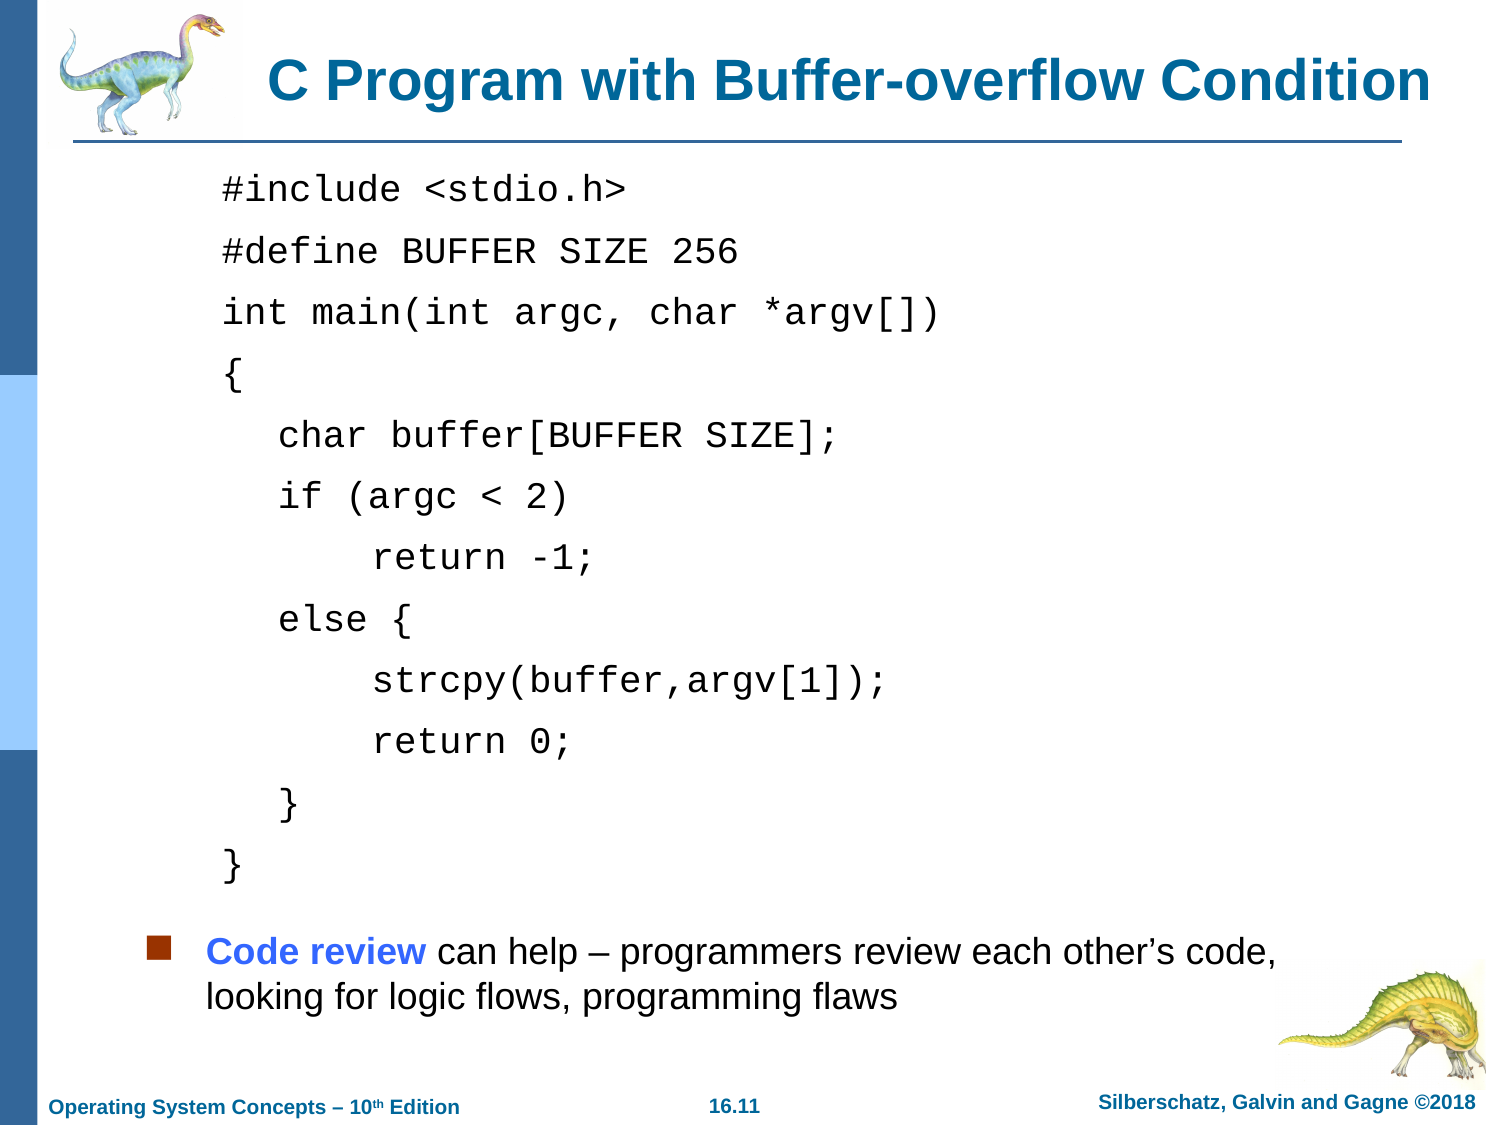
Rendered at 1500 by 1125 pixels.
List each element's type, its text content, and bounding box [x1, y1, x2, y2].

title C Program with Buffer-overflow Condition [221, 25, 1479, 121]
list #include <stdio.h> #define BUFFER SIZE 256 int main(int argc, char *argv[]) { char buffer[BUFFER SIZE]; if (argc < 2) return -1; else { strcpy(buffer,argv[1]); return 0; } } [206, 156, 1255, 796]
picture [46, 0, 243, 149]
picture [1385, 959, 1486, 1090]
picture [1415, 1094, 1423, 1099]
text_box Code review can help – programmers review each other’s code, looking for logic flows, programming flaws [134, 796, 1385, 1125]
